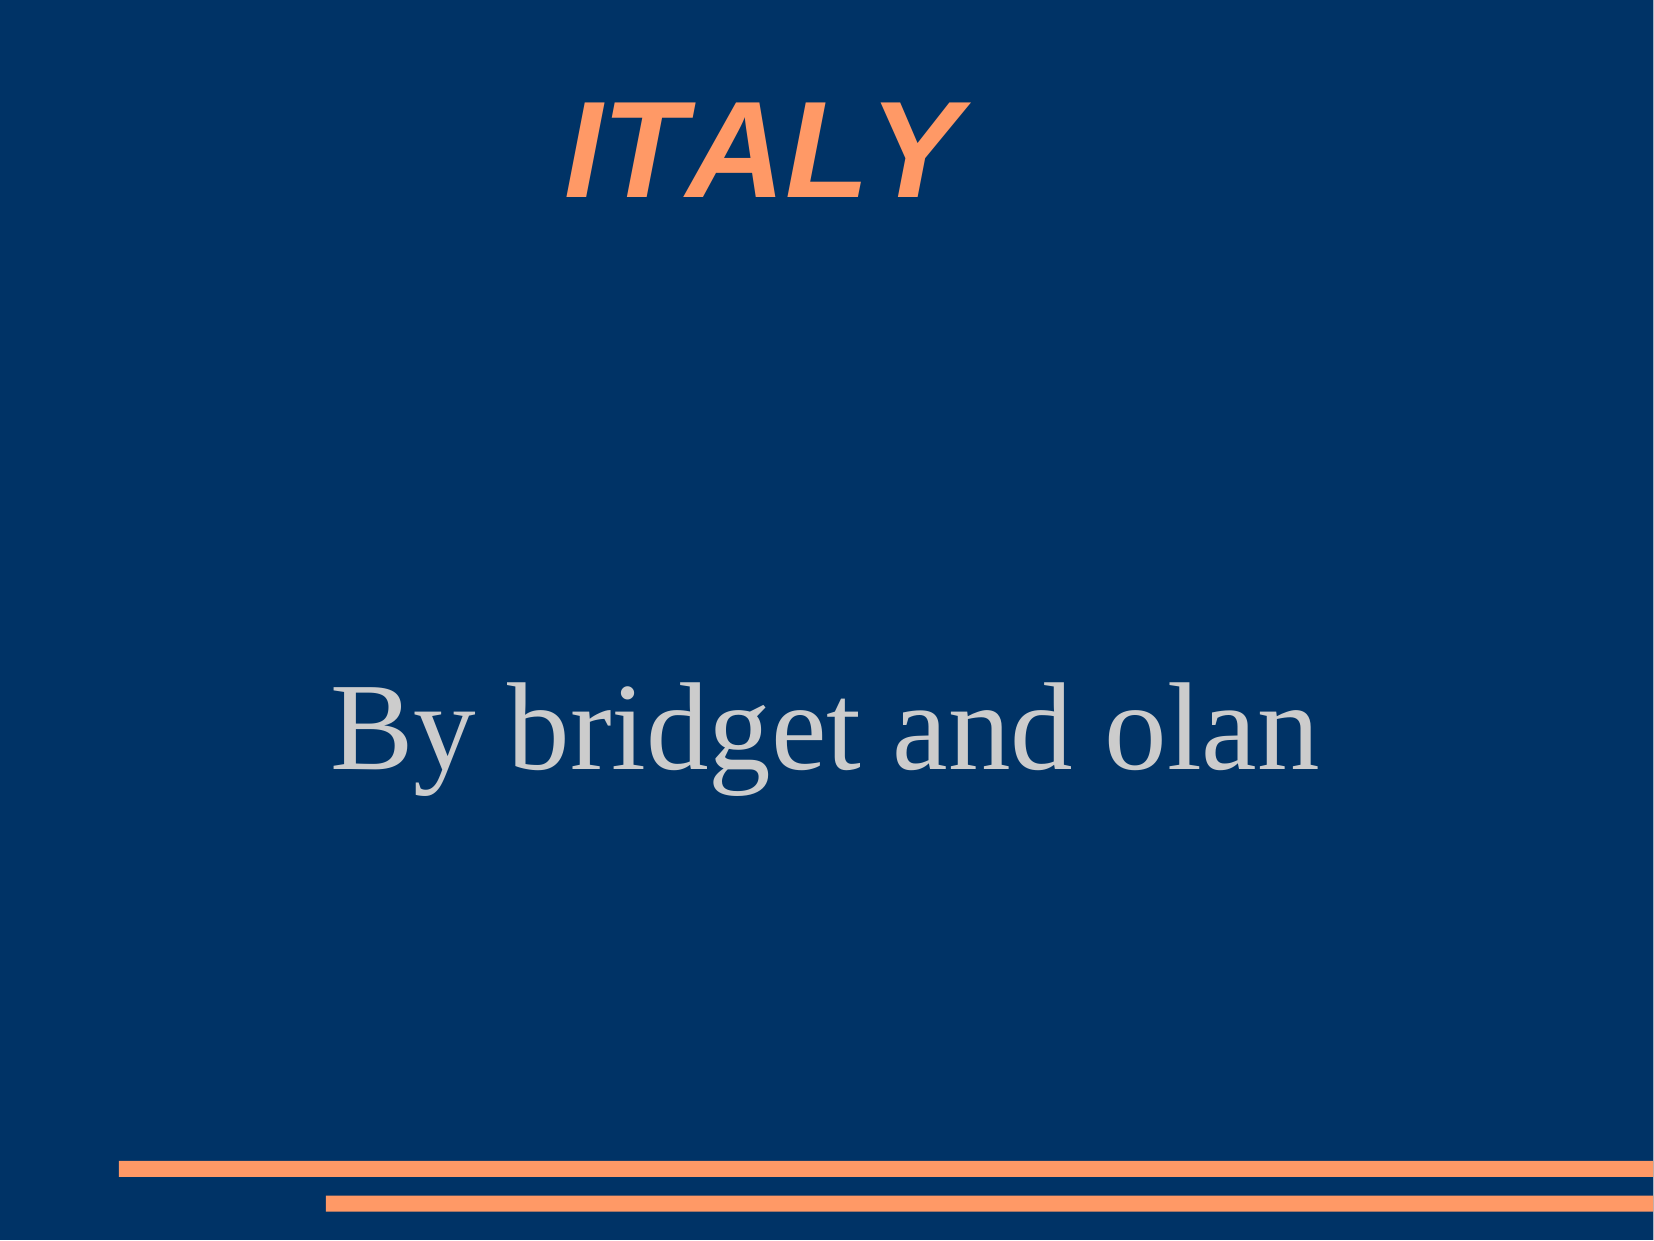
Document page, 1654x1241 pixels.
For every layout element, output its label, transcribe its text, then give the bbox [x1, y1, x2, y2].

subtitle By bridget and olan [121, 322, 1561, 1132]
title ITALY [121, 46, 1534, 254]
